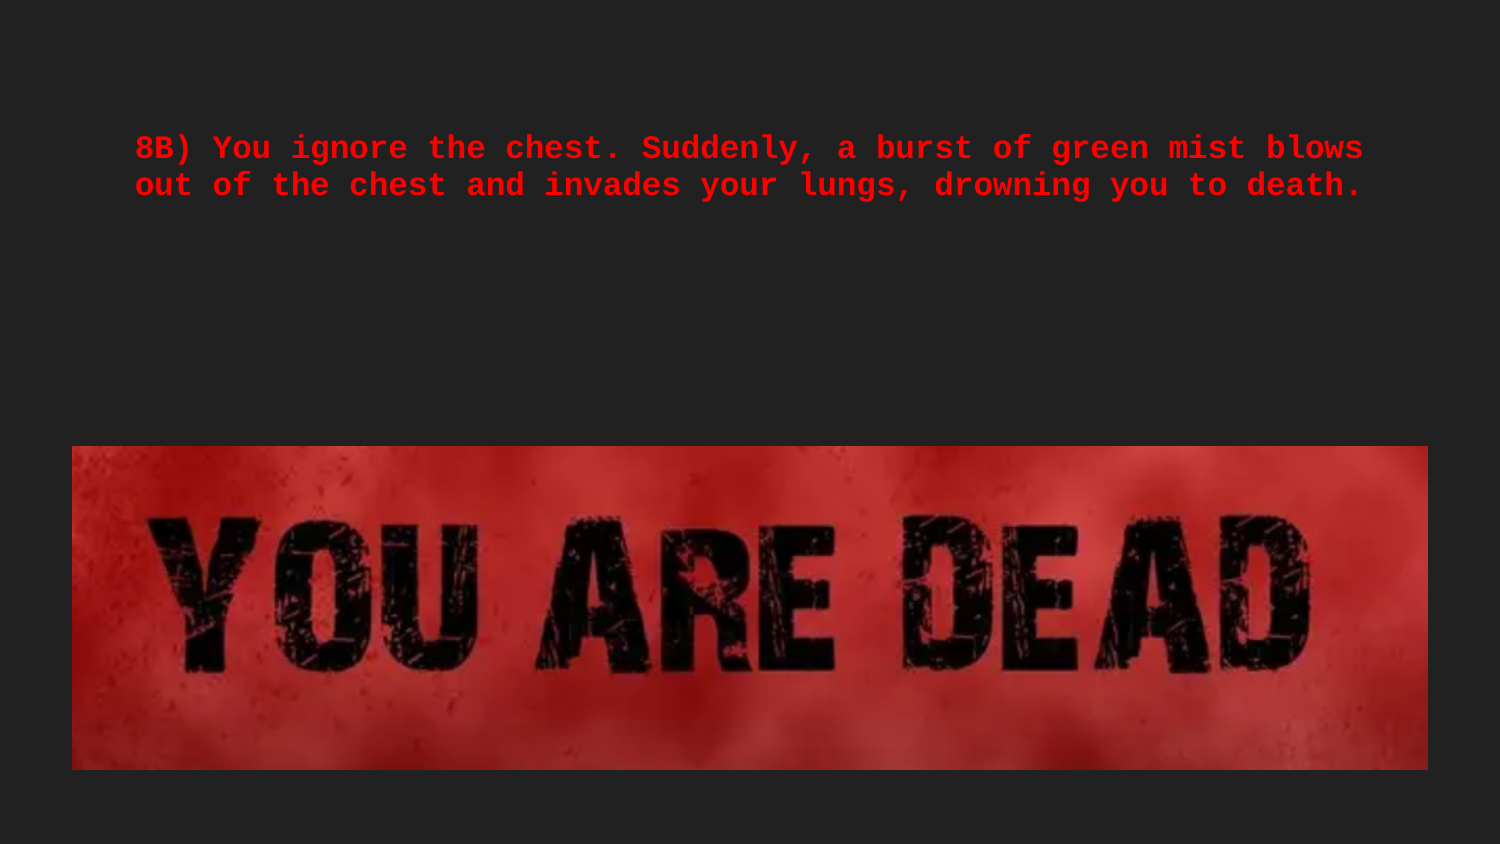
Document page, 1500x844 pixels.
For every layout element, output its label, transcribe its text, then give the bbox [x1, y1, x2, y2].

title 8B) You ignore the chest. Suddenly, a burst of green mist blows out of the chest and invades your lungs, drowning you to death. [119, 116, 1401, 410]
picture [72, 446, 1428, 770]
